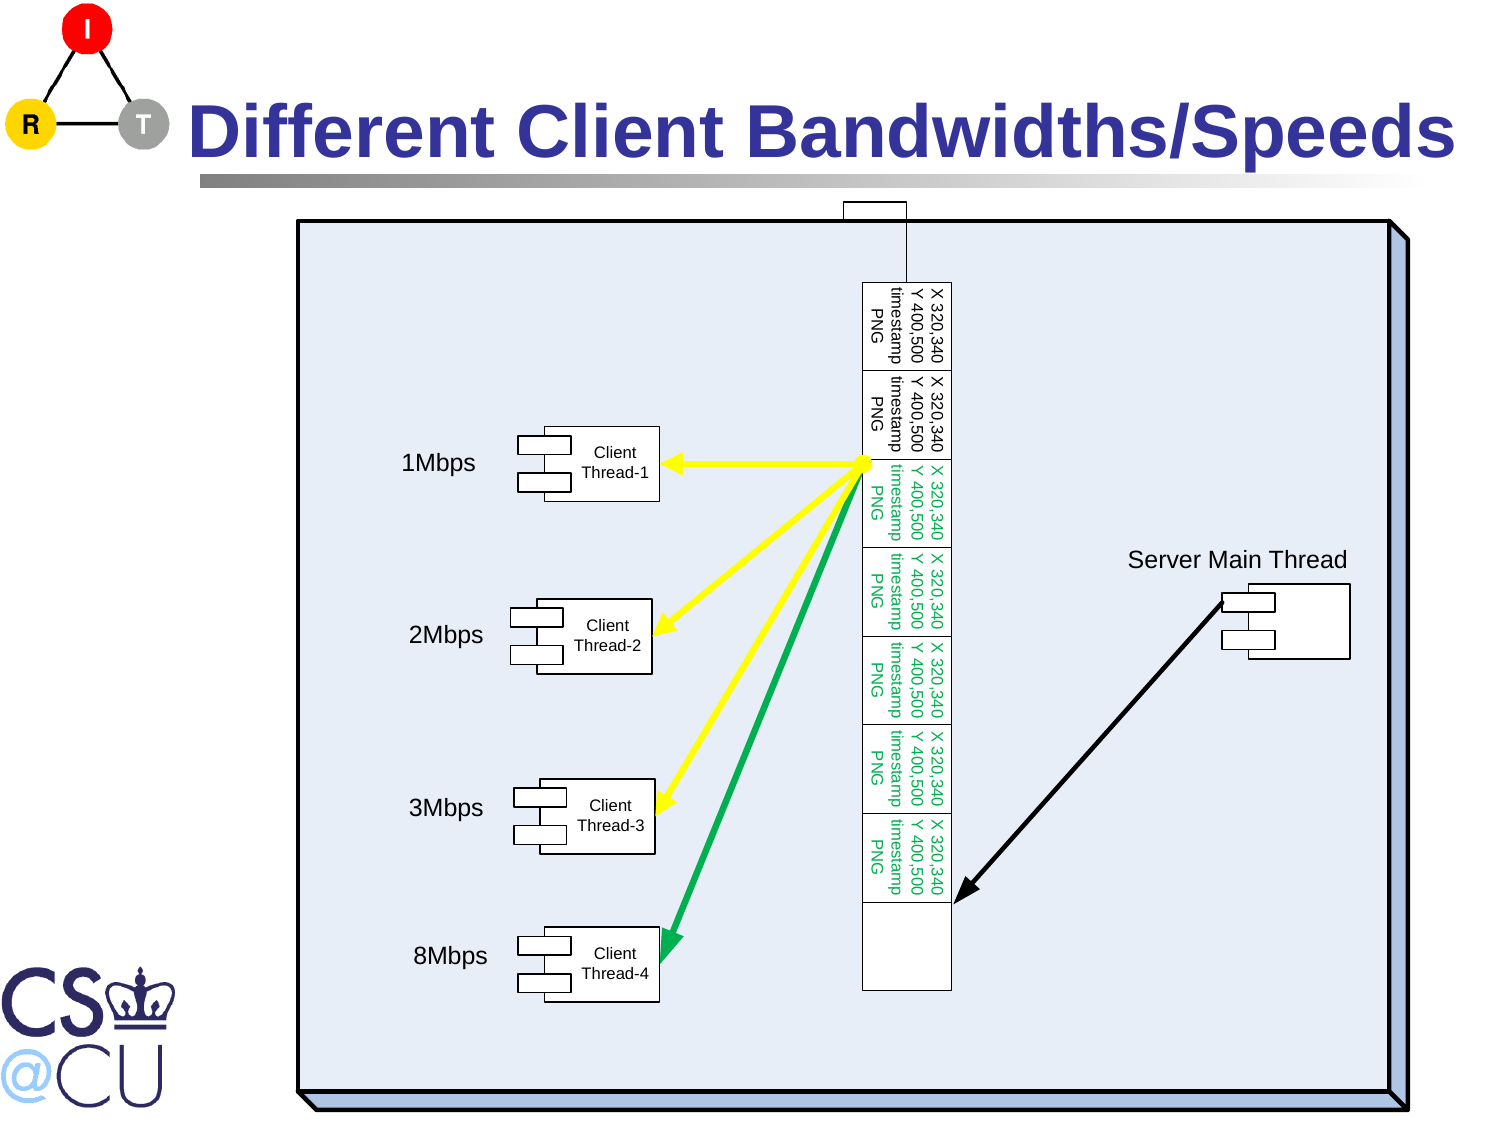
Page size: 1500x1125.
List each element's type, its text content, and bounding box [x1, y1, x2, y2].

picture [0, 949, 175, 1125]
picture [0, 0, 173, 154]
chart [290, 176, 1415, 1117]
title Different Client Bandwidths/Speeds [187, 44, 1463, 218]
